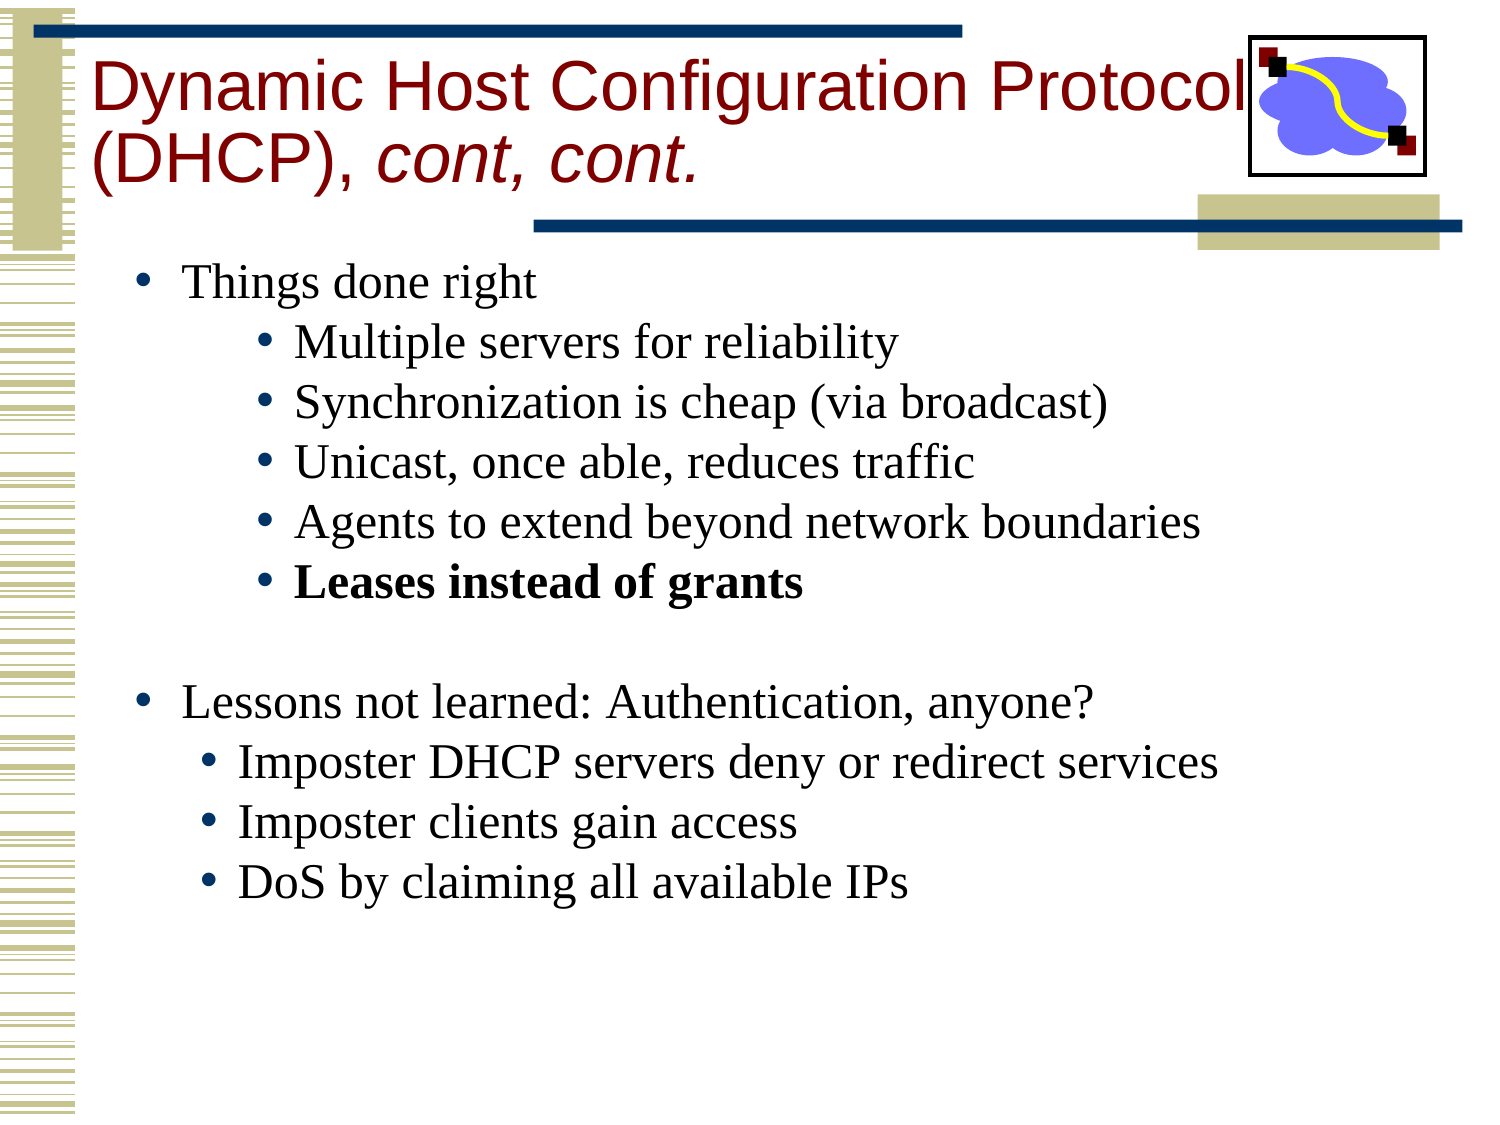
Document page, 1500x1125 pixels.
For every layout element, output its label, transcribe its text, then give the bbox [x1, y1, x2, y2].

title Dynamic Host Configuration Protocol (DHCP), cont, cont. [75, 25, 1313, 226]
text_box Things done right Multiple servers for reliability Synchronization is cheap (via broadcast) Unicast, once able, reduces traffic Agents to extend beyond network boundaries Leases instead of grants Lessons not learned: Authentication, anyone? Imposter DHCP servers deny or redirect services Imposter clients gain access DoS by claiming all available IPs [44, 241, 1426, 1041]
